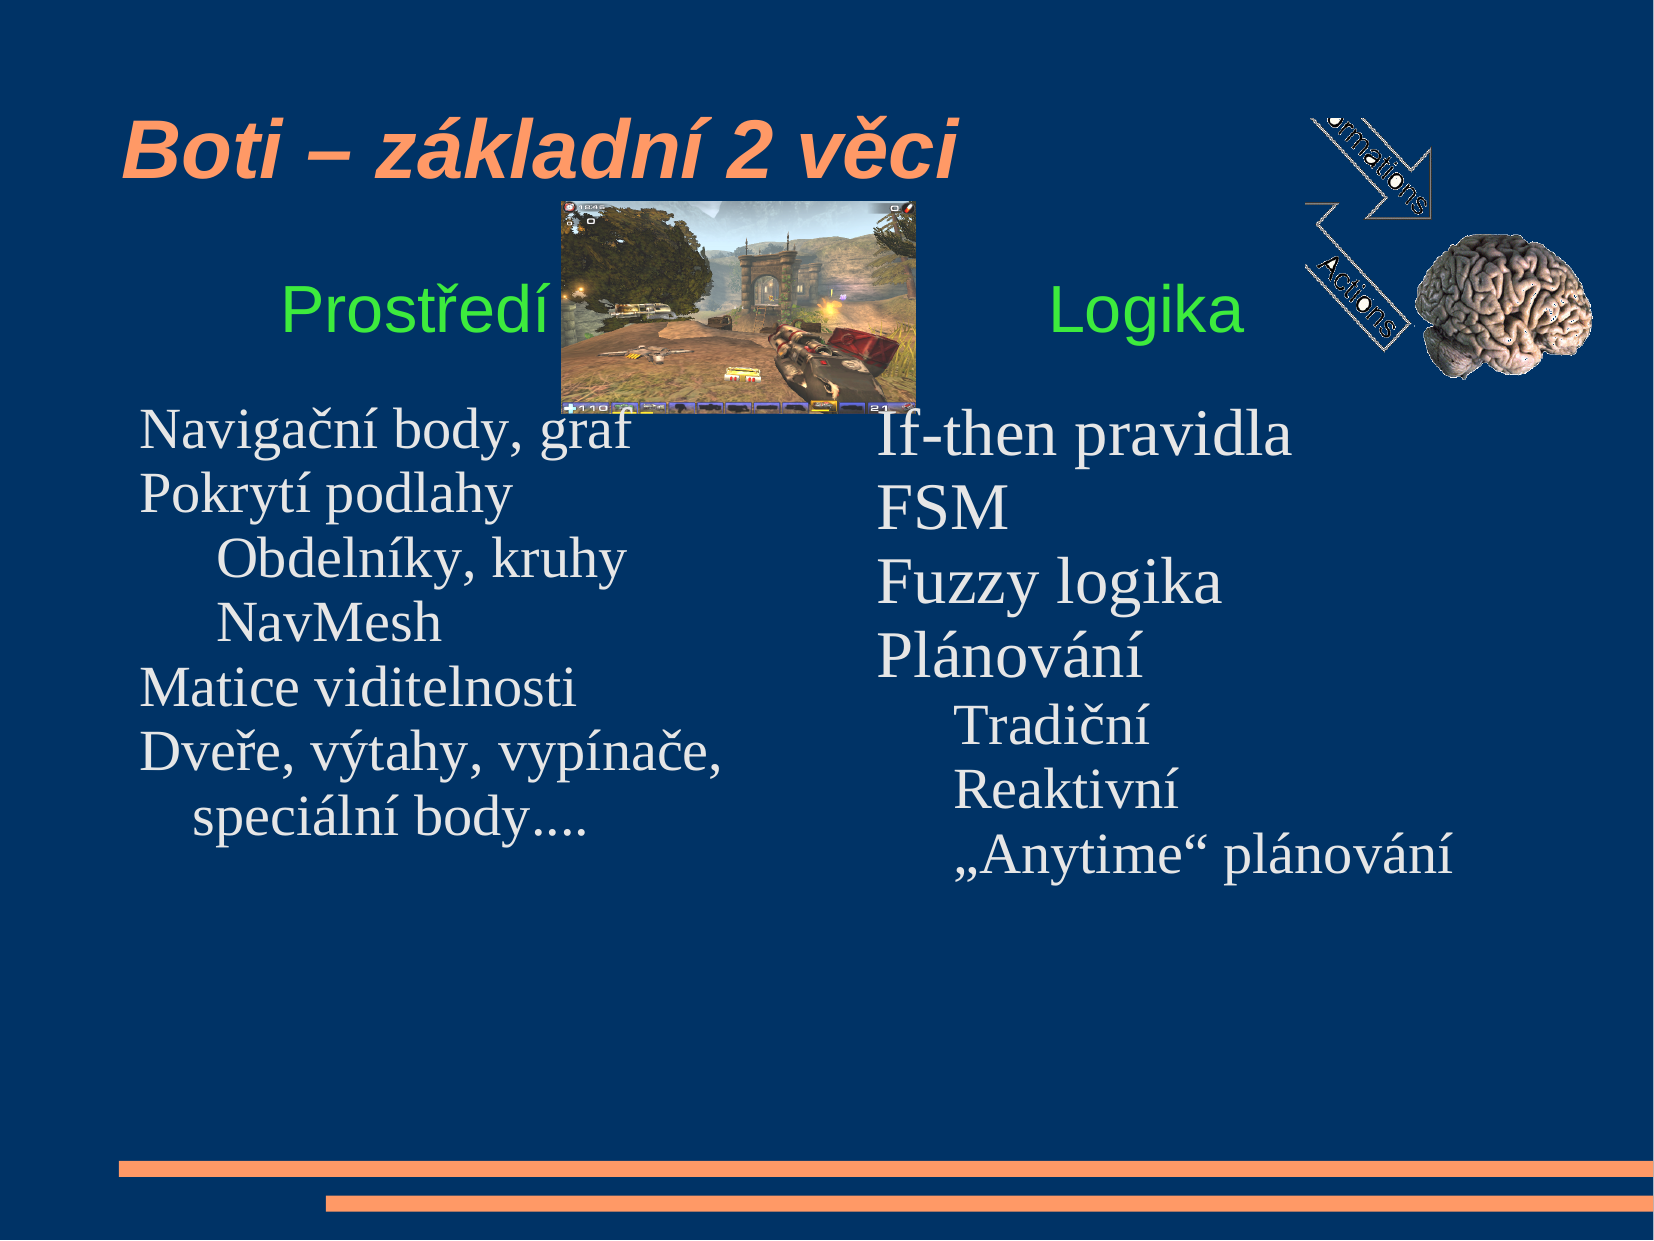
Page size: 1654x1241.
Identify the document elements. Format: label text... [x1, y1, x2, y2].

picture [561, 201, 916, 414]
text_box Prostředí [265, 264, 709, 355]
title Boti – základní 2 věci [121, 46, 1534, 254]
list If-then pravidla FSM Fuzzy logika Plánování Tradiční Reaktivní „Anytime“ plánování [858, 322, 1562, 1118]
text_box Logika [1033, 264, 1305, 355]
list Navigační body, graf Pokrytí podlahy Obdelníky, kruhy NavMesh Matice viditelnosti Dveře, výtahy, vypínače, speciální body.... [121, 322, 824, 1133]
picture [1305, 118, 1595, 384]
